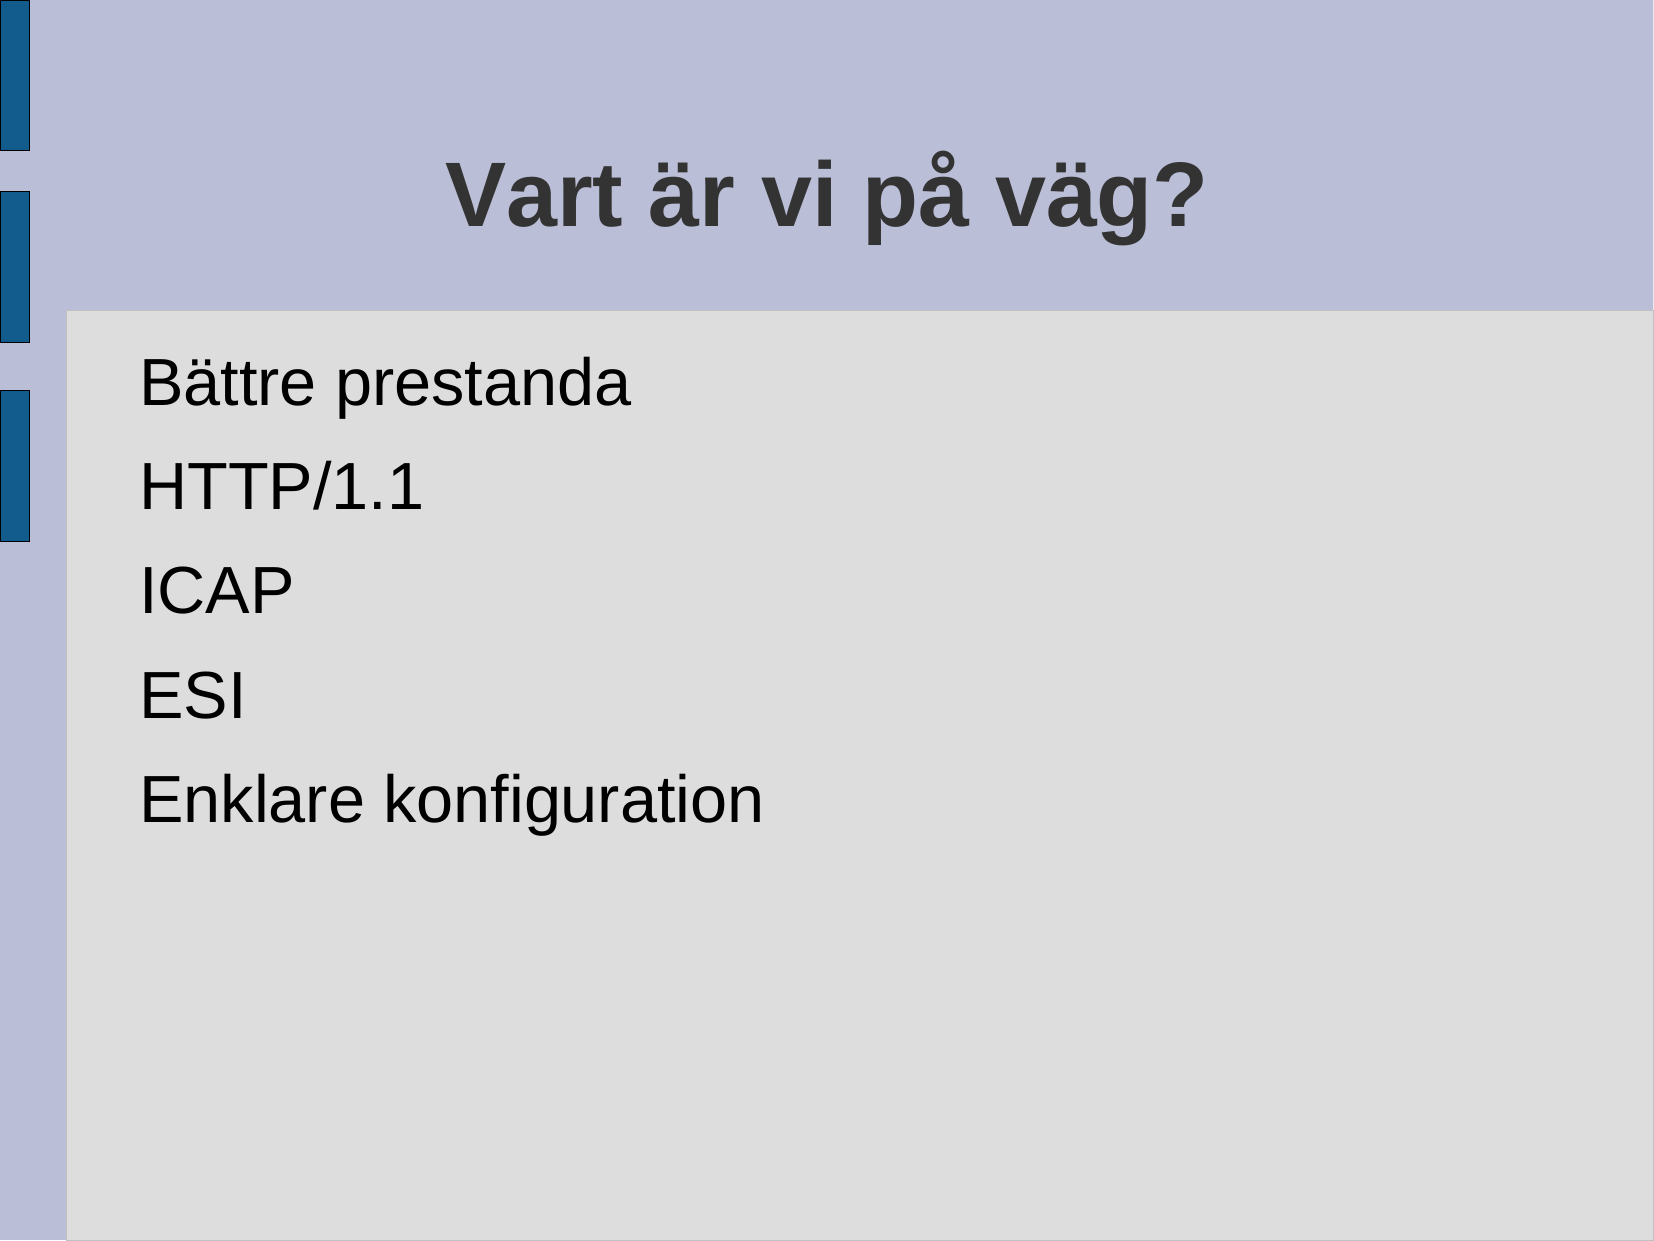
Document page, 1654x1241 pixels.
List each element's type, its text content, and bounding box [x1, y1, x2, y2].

list Bättre prestanda HTTP/1.1 ICAP ESI Enklare konfiguration [121, 344, 1534, 1127]
title Vart är vi på väg? [121, 91, 1534, 299]
